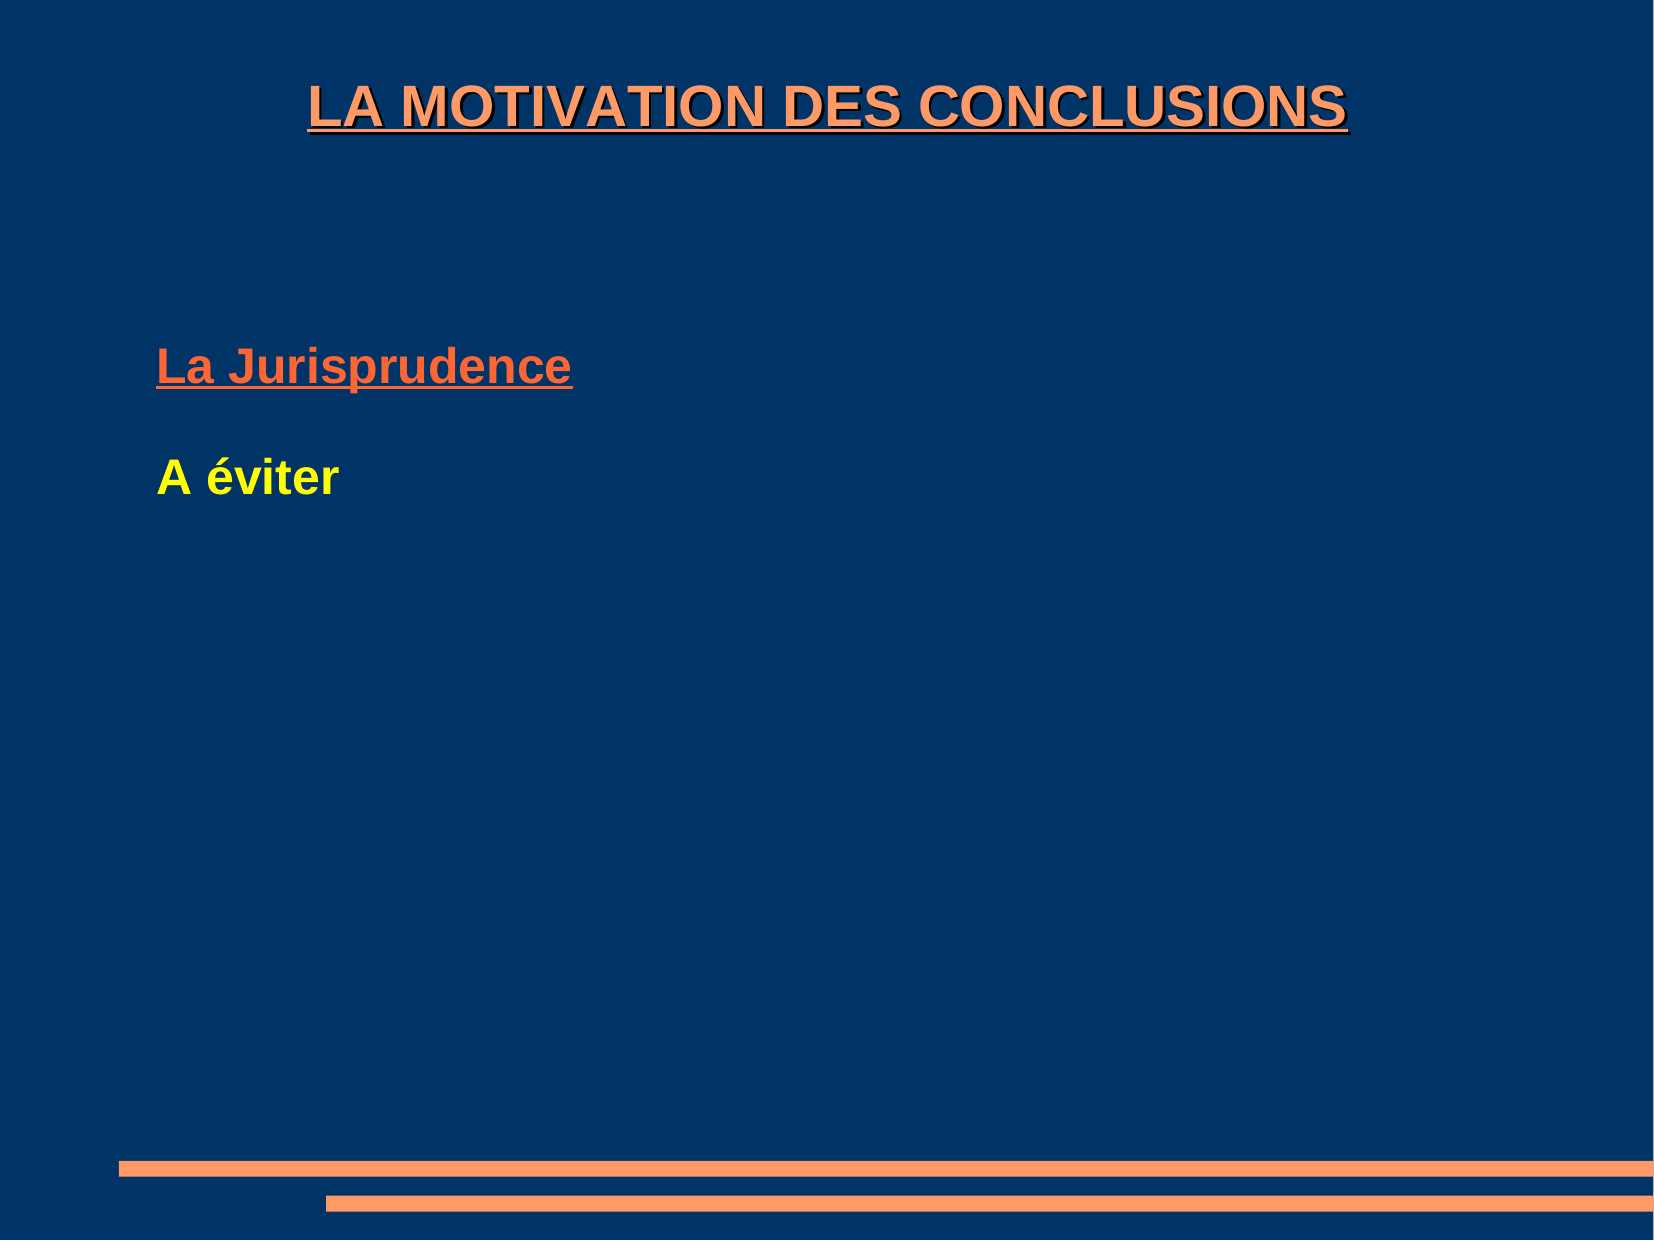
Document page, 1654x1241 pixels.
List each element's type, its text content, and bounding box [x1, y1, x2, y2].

subtitle La Jurisprudence A éviter [121, 212, 1561, 1132]
title LA MOTIVATION DES CONCLUSIONS [121, 46, 1534, 166]
